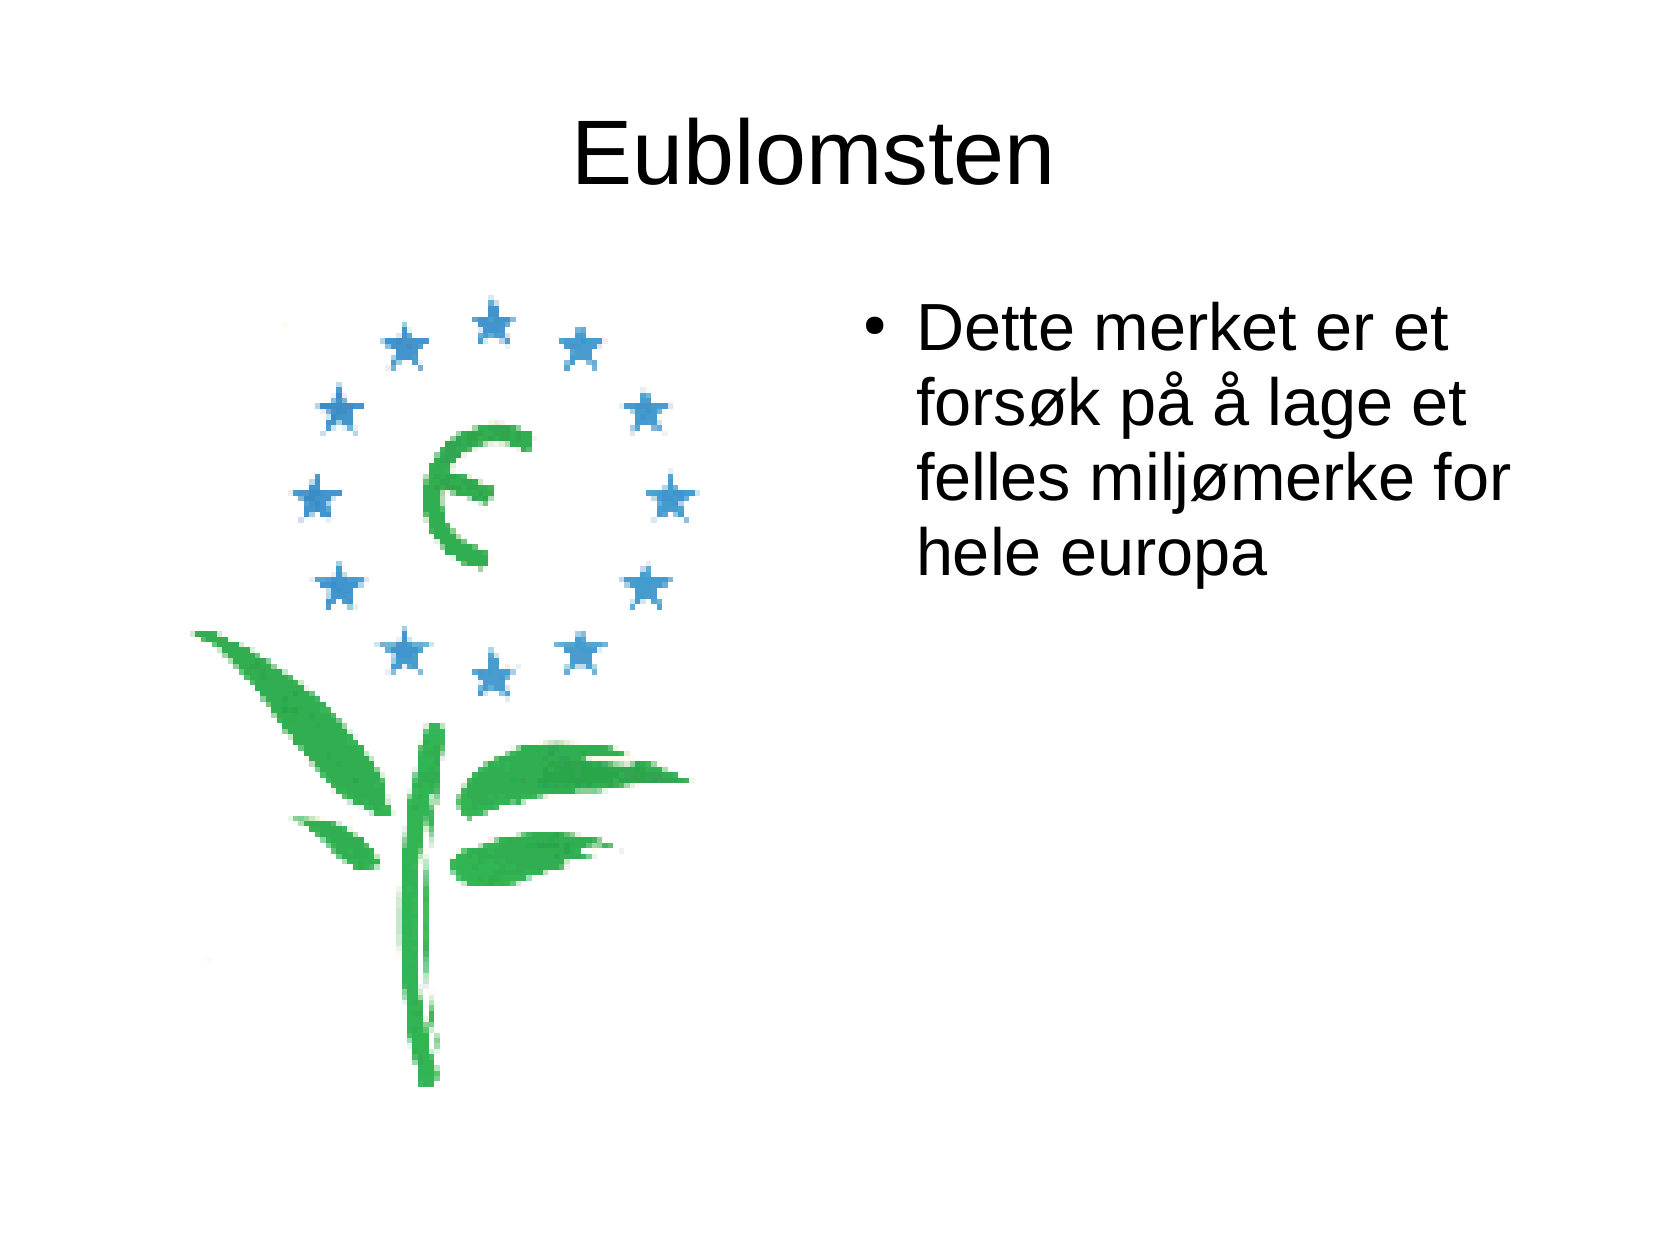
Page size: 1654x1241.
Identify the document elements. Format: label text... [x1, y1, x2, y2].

list Dette merket er et forsøk på å lage et felles miljømerke for hele europa [845, 290, 1572, 1094]
picture [174, 290, 717, 1109]
title Eublomsten [82, 56, 1571, 250]
